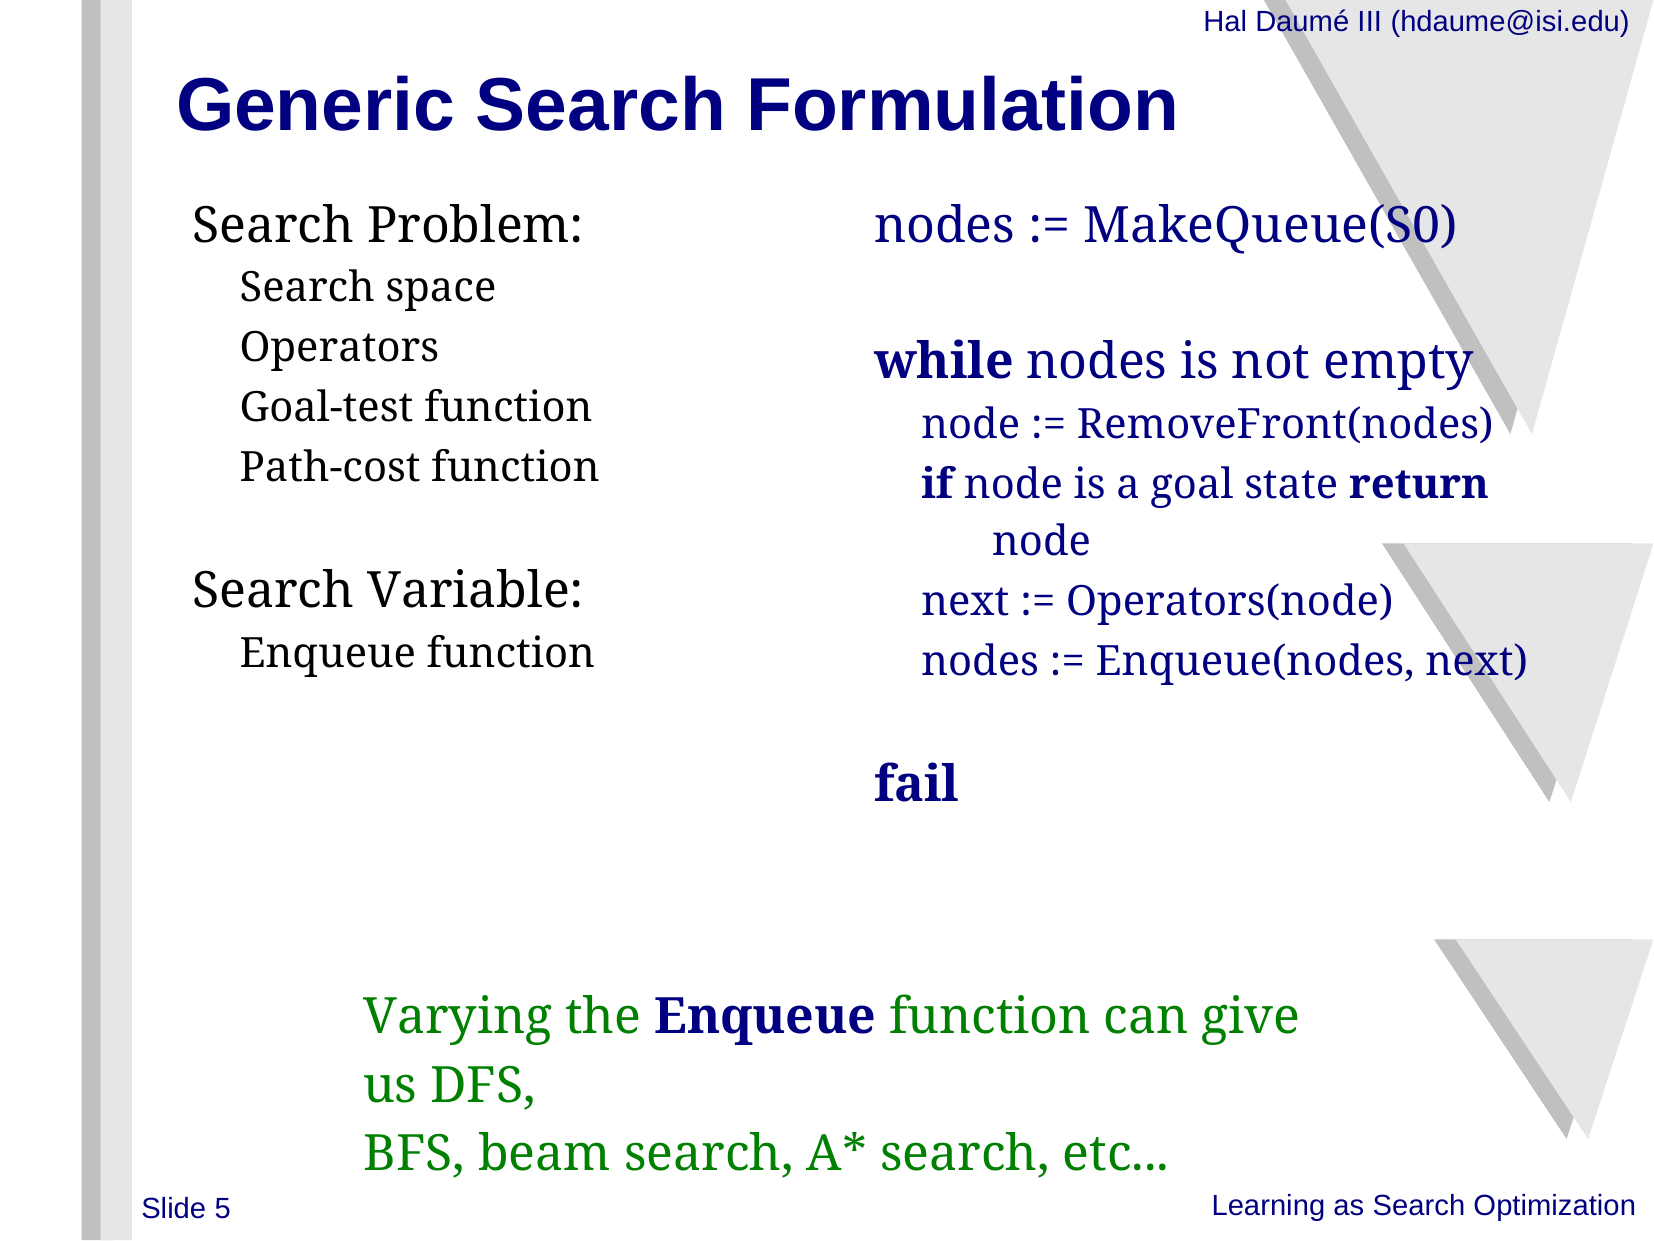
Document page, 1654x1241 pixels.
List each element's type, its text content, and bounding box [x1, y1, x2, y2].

list nodes := MakeQueue(S0) while nodes is not empty node := RemoveFront(nodes) if node is a goal state return node next := Operators(node) nodes := Enqueue(nodes, next) fail [862, 188, 1581, 1127]
text_box Varying the Enqueue function can give us DFS, BFS, beam search, A* search, etc... [363, 980, 1368, 1145]
list Search Problem: Search space Operators Goal-test function Path-cost function Search Variable: Enqueue function [180, 188, 830, 1127]
title Generic Search Formulation [176, 44, 1509, 166]
